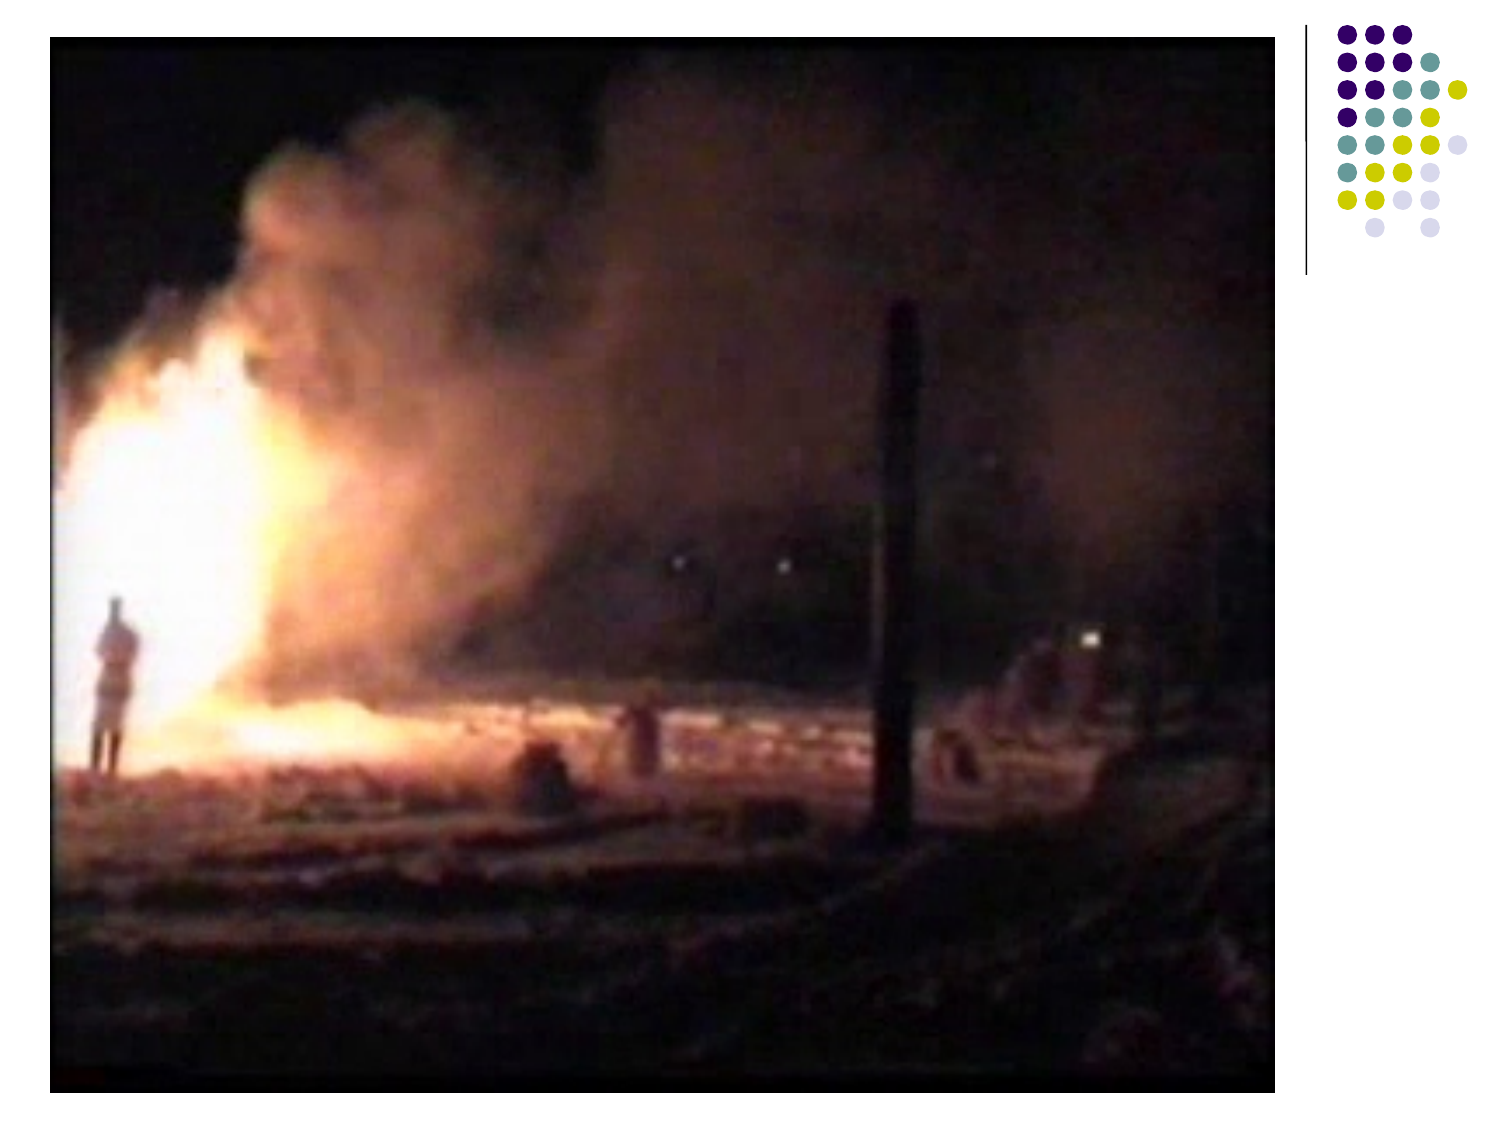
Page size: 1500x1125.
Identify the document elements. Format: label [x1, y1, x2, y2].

picture [50, 37, 1275, 1093]
